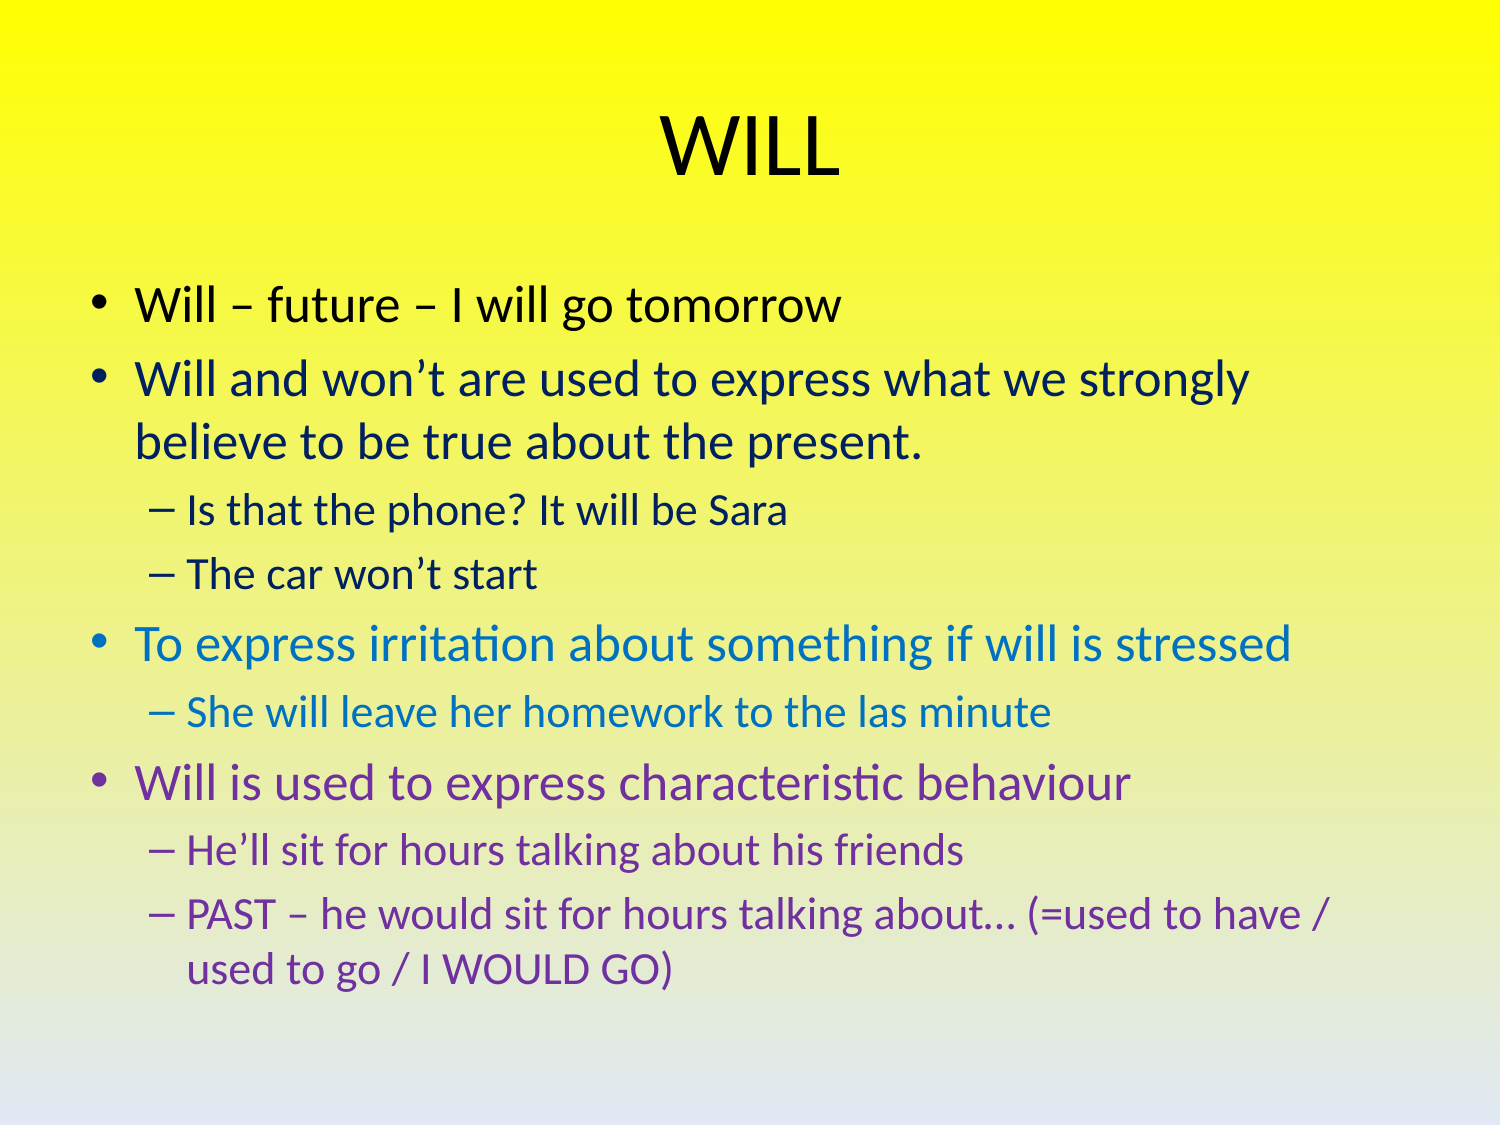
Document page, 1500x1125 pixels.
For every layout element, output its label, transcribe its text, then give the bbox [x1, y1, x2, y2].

title WILL [75, 45, 1425, 233]
list Will – future – I will go tomorrow Will and won’t are used to express what we strongly believe to be true about the present. Is that the phone? It will be Sara The car won’t start To express irritation about something if will is stressed She will leave her homework to the las minute Will is used to express characteristic behaviour He’ll sit for hours talking about his friends PAST – he would sit for hours talking about… (=used to have / used to go / I WOULD GO) [75, 262, 1425, 1005]
